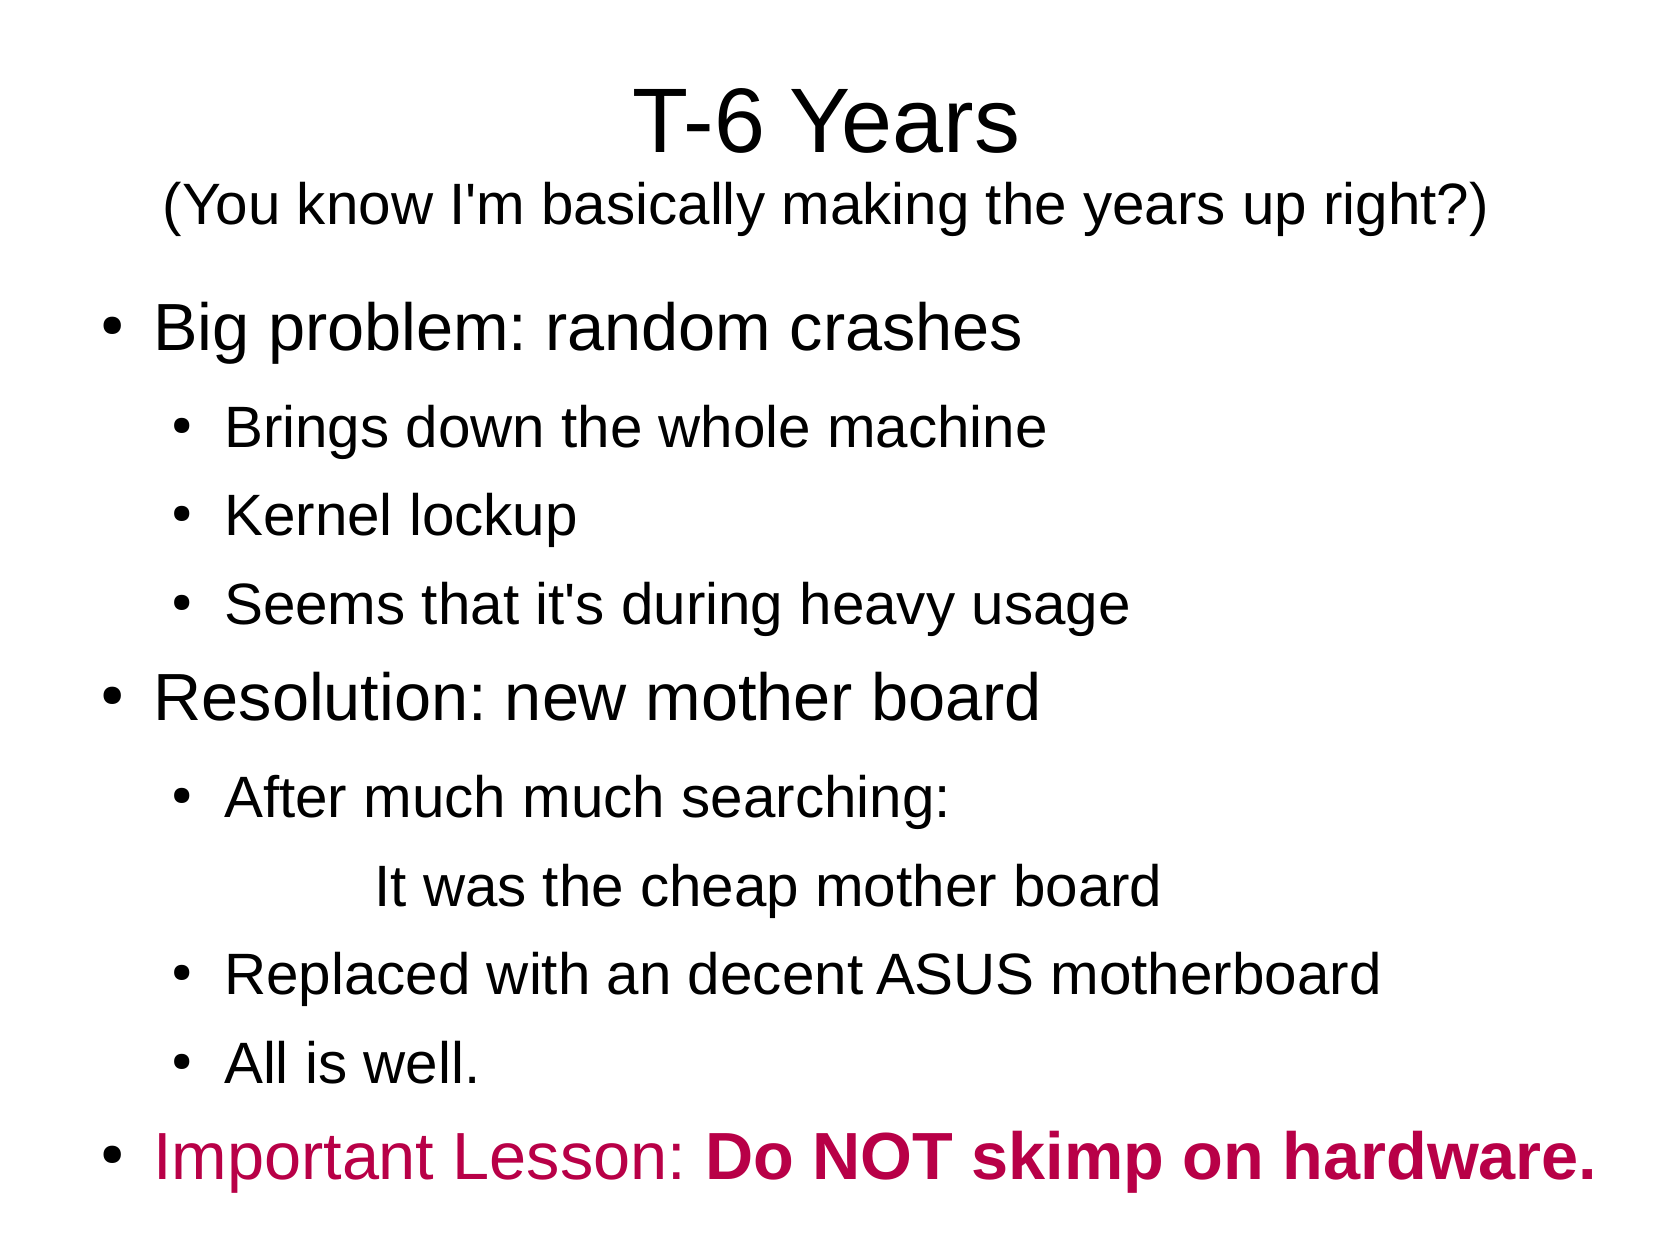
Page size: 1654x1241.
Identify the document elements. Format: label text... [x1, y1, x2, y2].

list Big problem: random crashes Brings down the whole machine Kernel lockup Seems that it's during heavy usage Resolution: new mother board After much much searching: It was the cheap mother board Replaced with an decent ASUS motherboard All is well. Important Lesson: Do NOT skimp on hardware. [82, 290, 1651, 1195]
title T-6 Years (You know I'm basically making the years up right?) [82, 49, 1571, 257]
